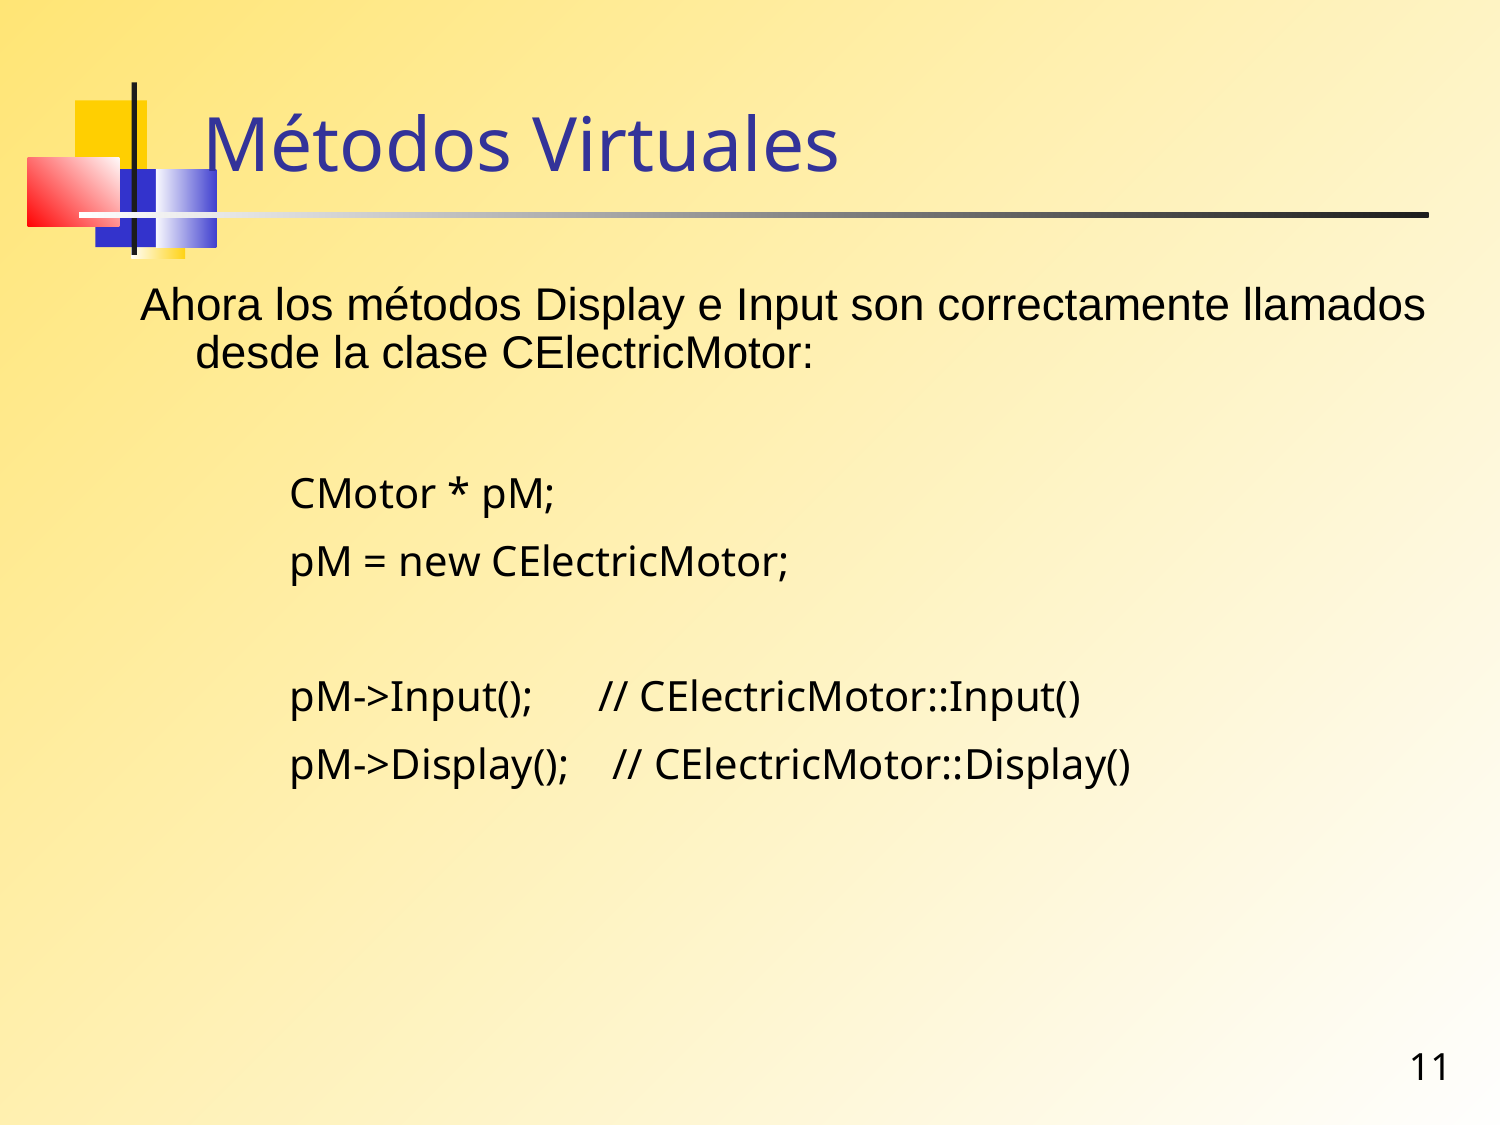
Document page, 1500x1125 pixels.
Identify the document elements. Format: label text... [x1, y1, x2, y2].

title Métodos Virtuales [187, 37, 1466, 201]
list Ahora los métodos Display e Input son correctamente llamados desde la clase CElectricMotor: CMotor * pM; pM = new CElectricMotor; pM->Input(); // CElectricMotor::Input()‏ pM->Display(); // CElectricMotor::Display()‏ [125, 274, 1450, 1038]
